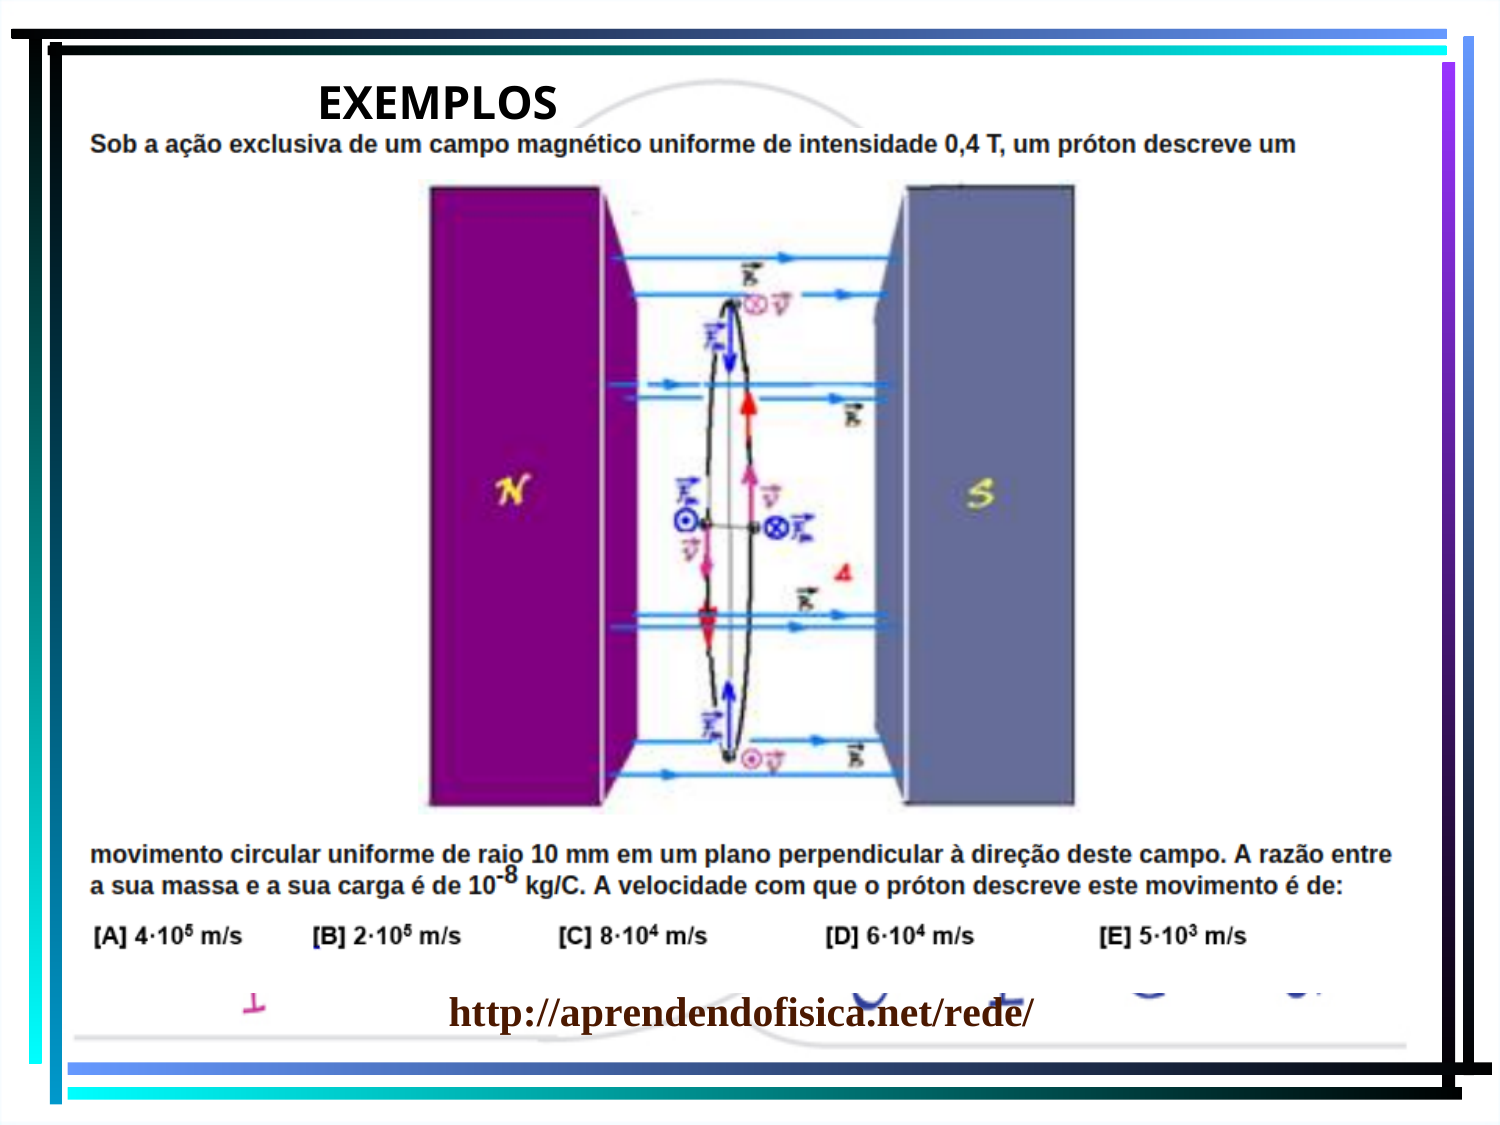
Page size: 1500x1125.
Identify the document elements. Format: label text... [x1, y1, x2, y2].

text_box http://aprendendofisica.net/rede/ [383, 993, 1050, 1046]
picture [0, 0, 1500, 1125]
title EXEMPLOS [62, 62, 1375, 148]
